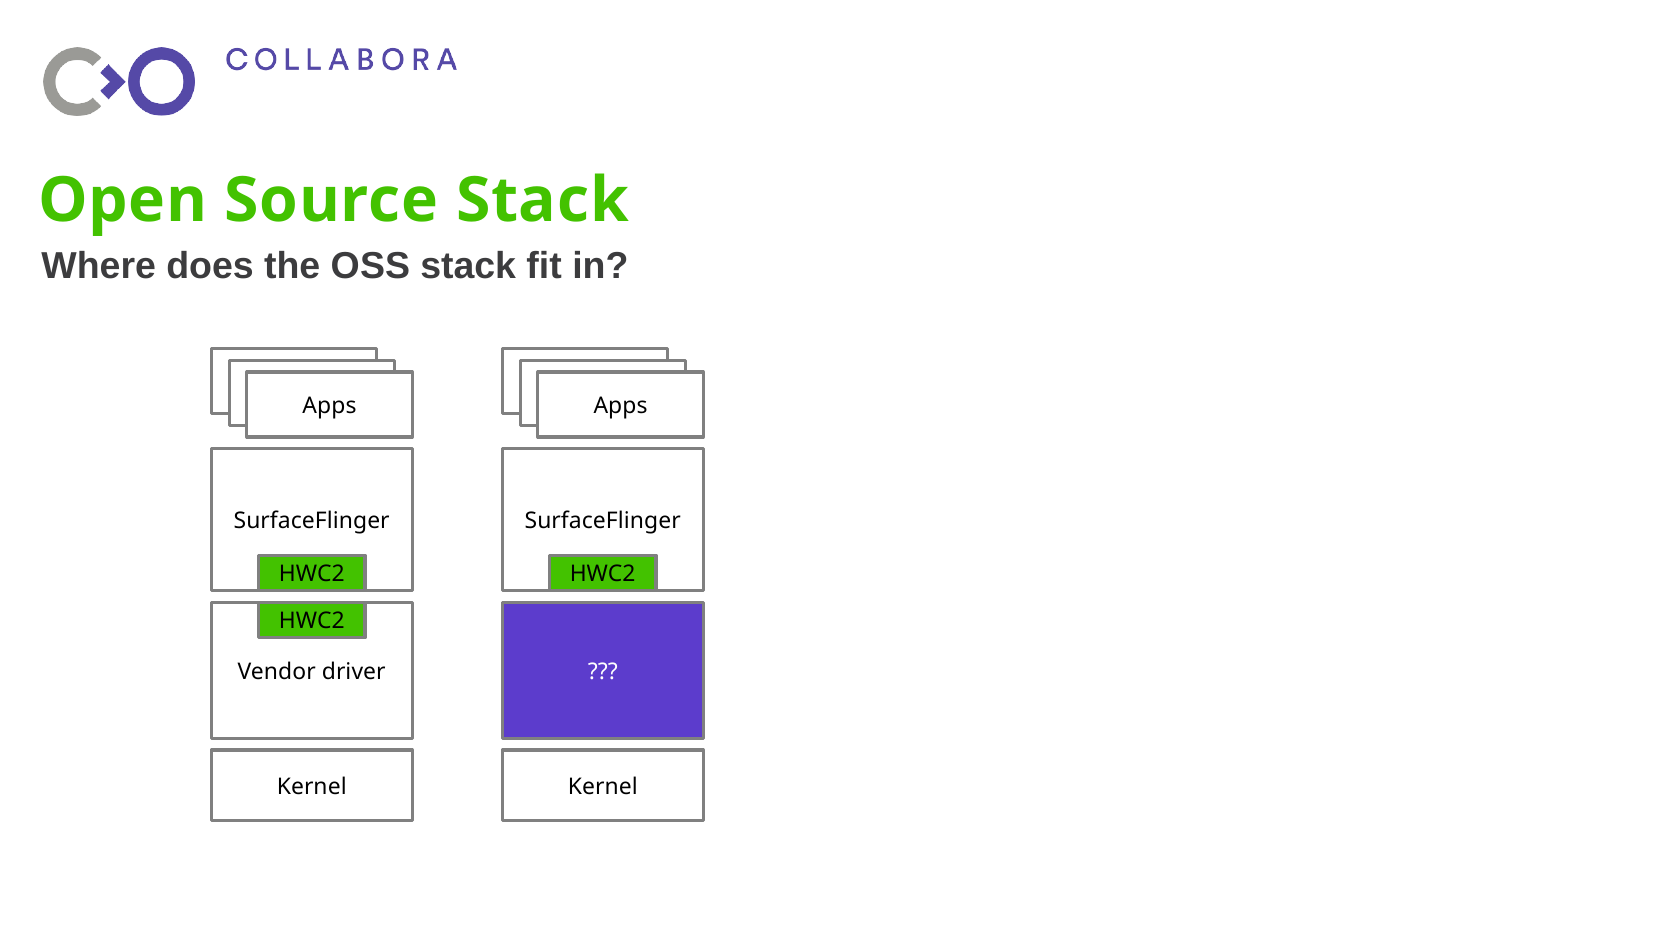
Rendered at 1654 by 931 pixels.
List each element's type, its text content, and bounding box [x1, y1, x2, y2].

picture [43, 47, 457, 116]
text_box [502, 348, 686, 426]
text_box Kernel [502, 750, 704, 821]
text_box HWC2 [549, 555, 657, 591]
text_box Kernel [211, 750, 413, 821]
text_box Apps [537, 372, 704, 438]
text_box ??? [502, 602, 704, 739]
text_box Where does the OSS stack fit in? [41, 240, 1614, 290]
text_box SurfaceFlinger [502, 448, 704, 591]
text_box SurfaceFlinger [211, 448, 413, 591]
text_box Vendor driver [211, 602, 413, 739]
text_box HWC2 [258, 555, 366, 591]
text_box Apps [246, 372, 413, 438]
text_box HWC2 [258, 602, 366, 638]
title Open Source Stack [38, 159, 1614, 216]
text_box [211, 348, 395, 426]
